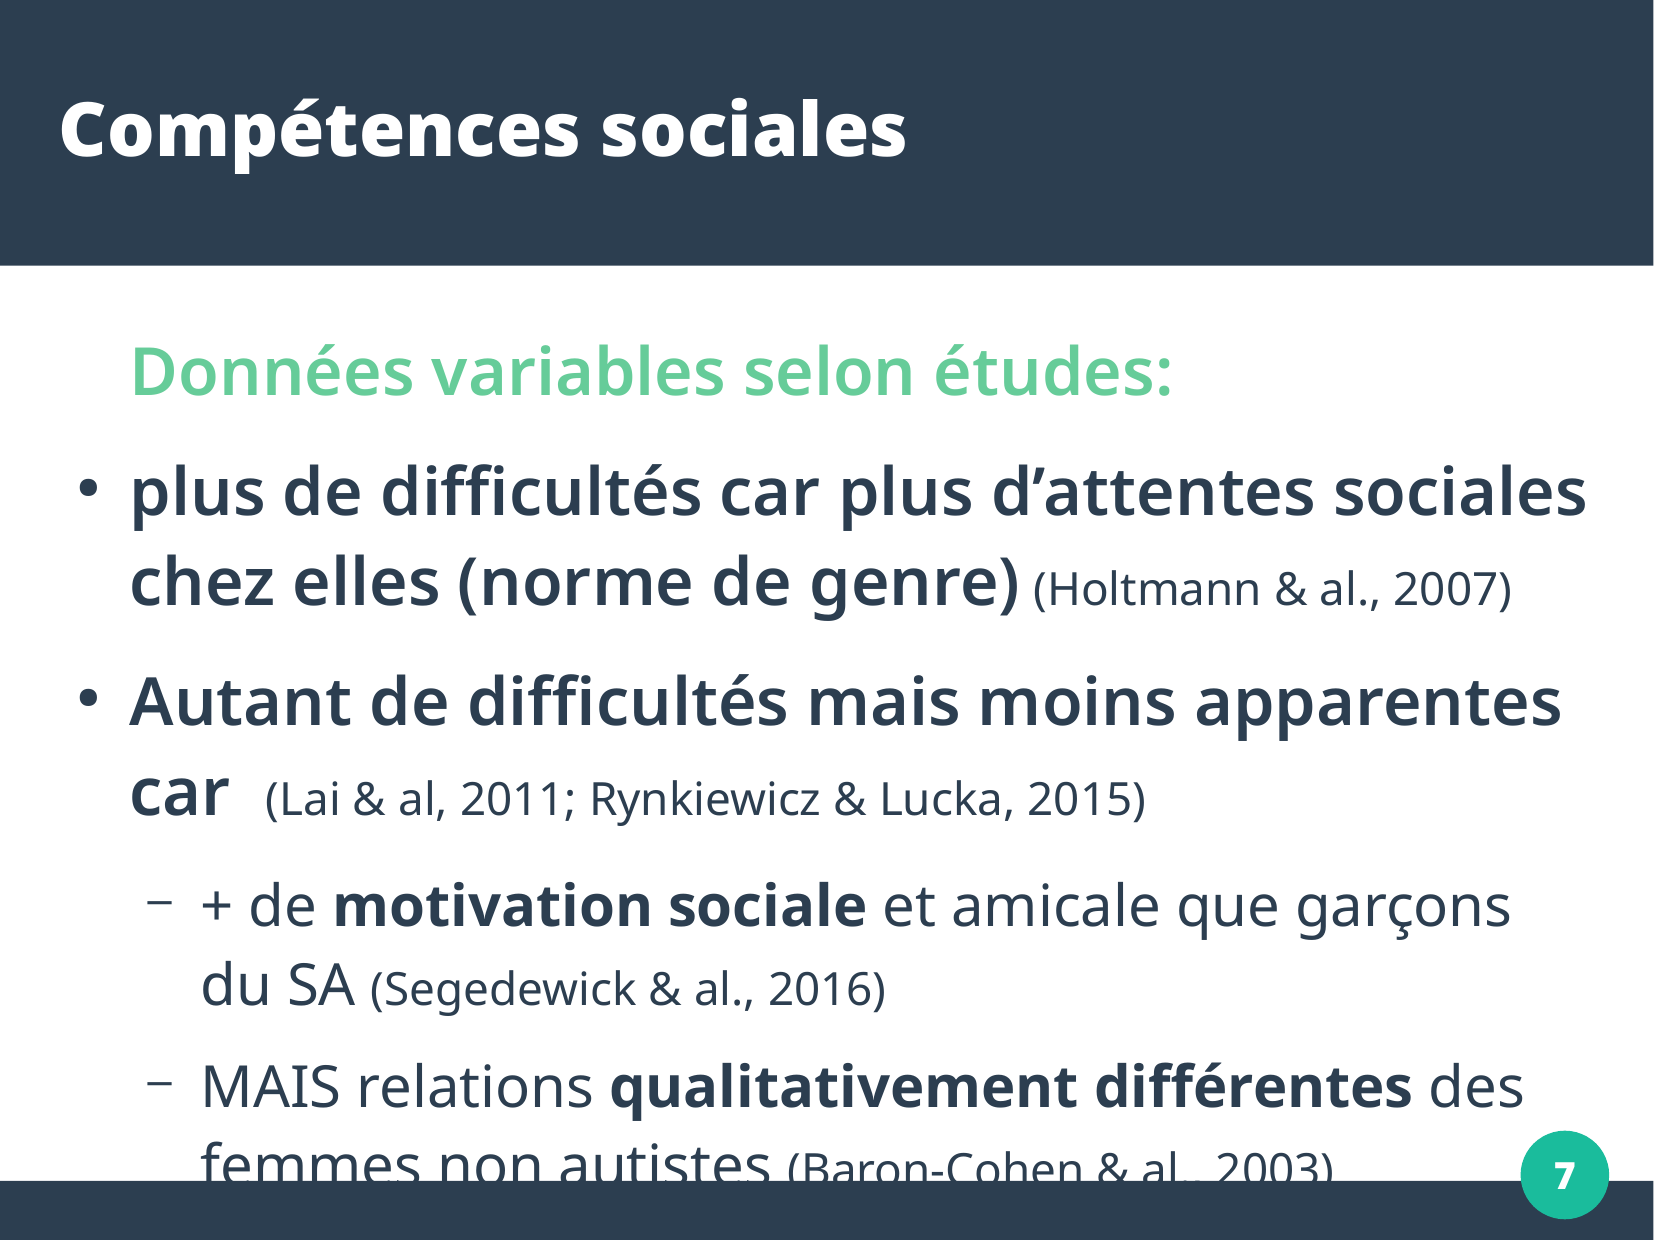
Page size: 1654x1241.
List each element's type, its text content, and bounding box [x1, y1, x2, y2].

title Compétences sociales [58, 49, 1595, 207]
list Données variables selon études: plus de difficultés car plus d’attentes sociales chez elles (norme de genre) (Holtmann & al., 2007) Autant de difficultés mais moins apparentes car (Lai & al, 2011; Rynkiewicz & Lucka, 2015) + de motivation sociale et amicale que garçons du SA (Segedewick & al., 2016) MAIS relations qualitativement différentes des femmes non autistes (Baron-Cohen & al., 2003) [58, 324, 1595, 1152]
